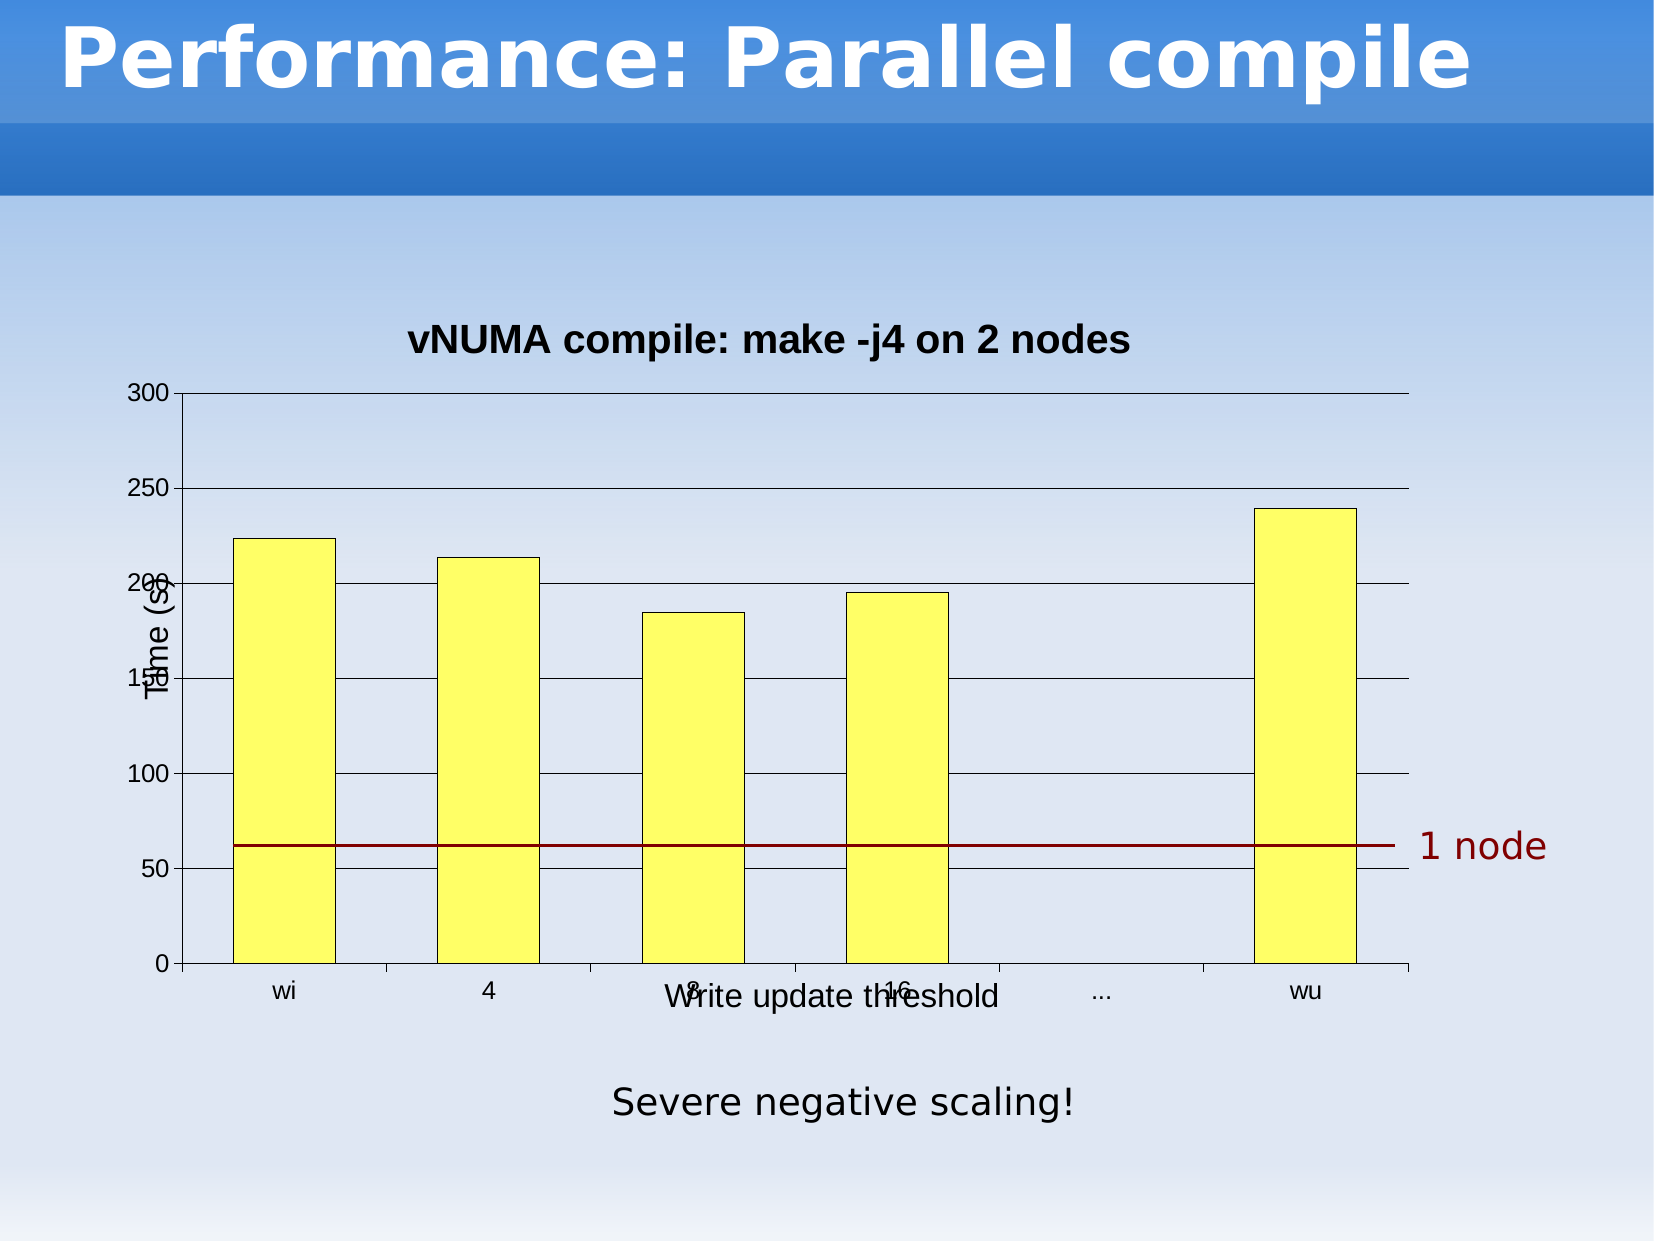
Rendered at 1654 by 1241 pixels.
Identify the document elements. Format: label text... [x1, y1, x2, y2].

text_box 1 node [1403, 817, 1561, 876]
text_box Severe negative scaling! [596, 1072, 1082, 1132]
chart [100, 290, 1435, 1025]
picture [0, 0, 1654, 1241]
title Performance: Parallel compile [59, 0, 1595, 119]
